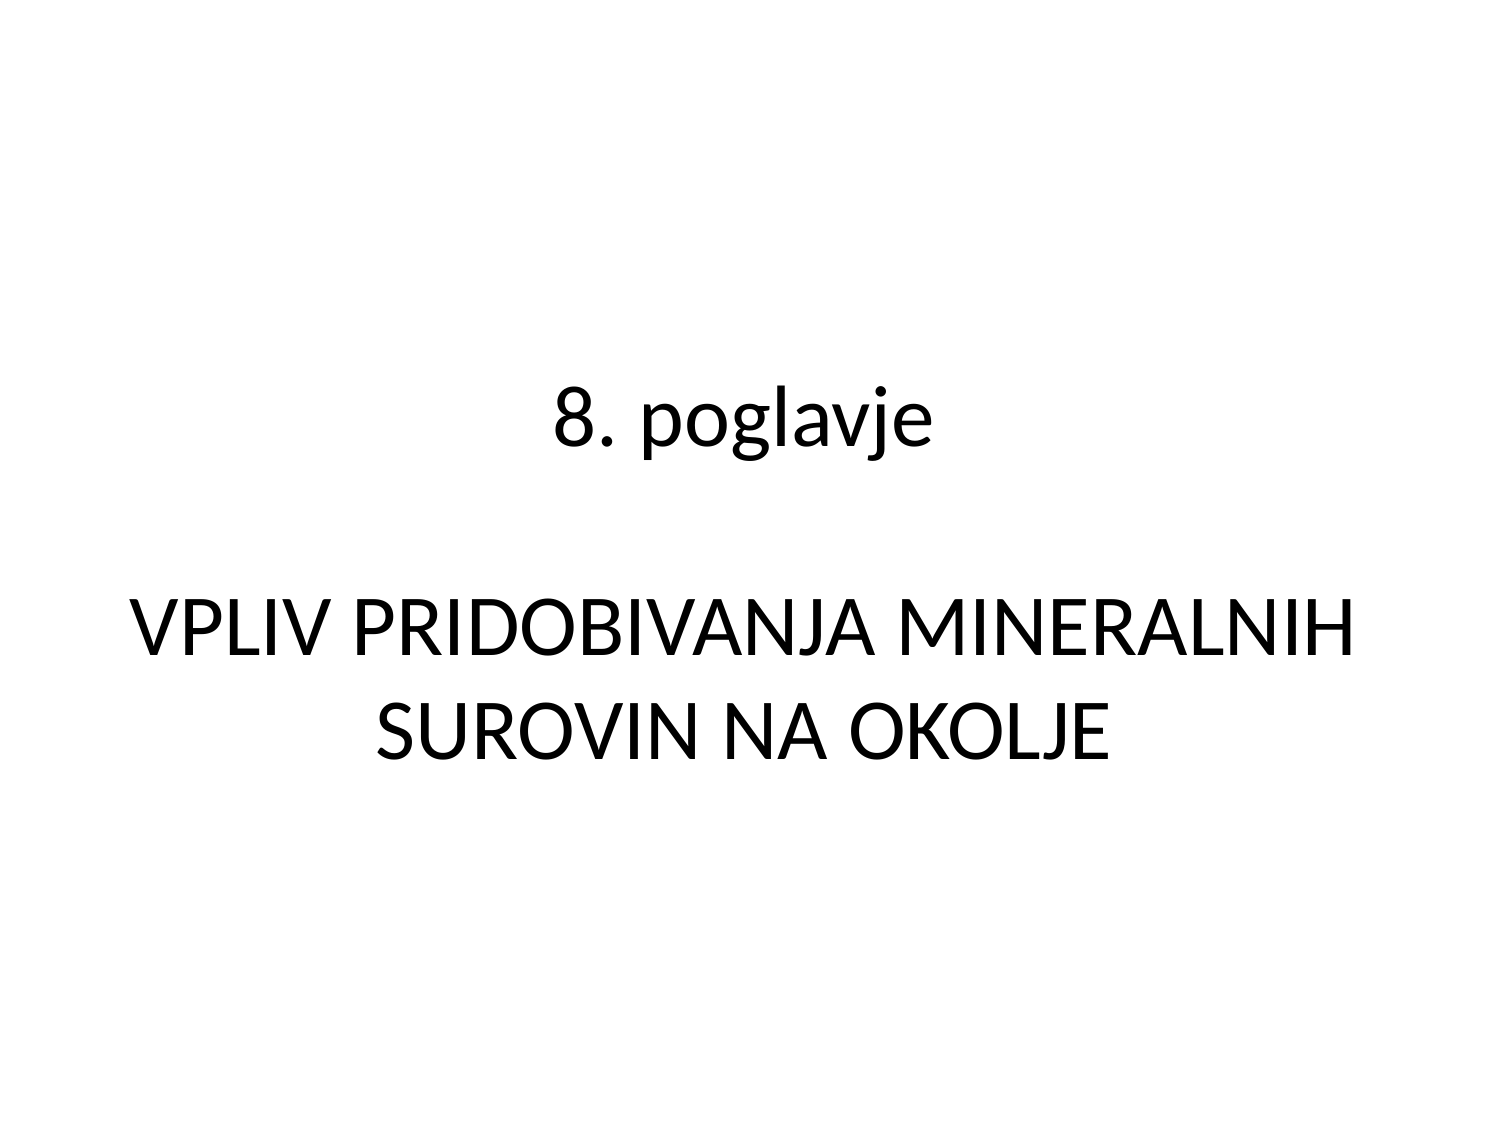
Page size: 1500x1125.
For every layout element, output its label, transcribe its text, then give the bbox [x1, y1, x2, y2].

title 8. poglavje VPLIV PRIDOBIVANJA MINERALNIH SUROVIN NA OKOLJE [53, 349, 1436, 787]
